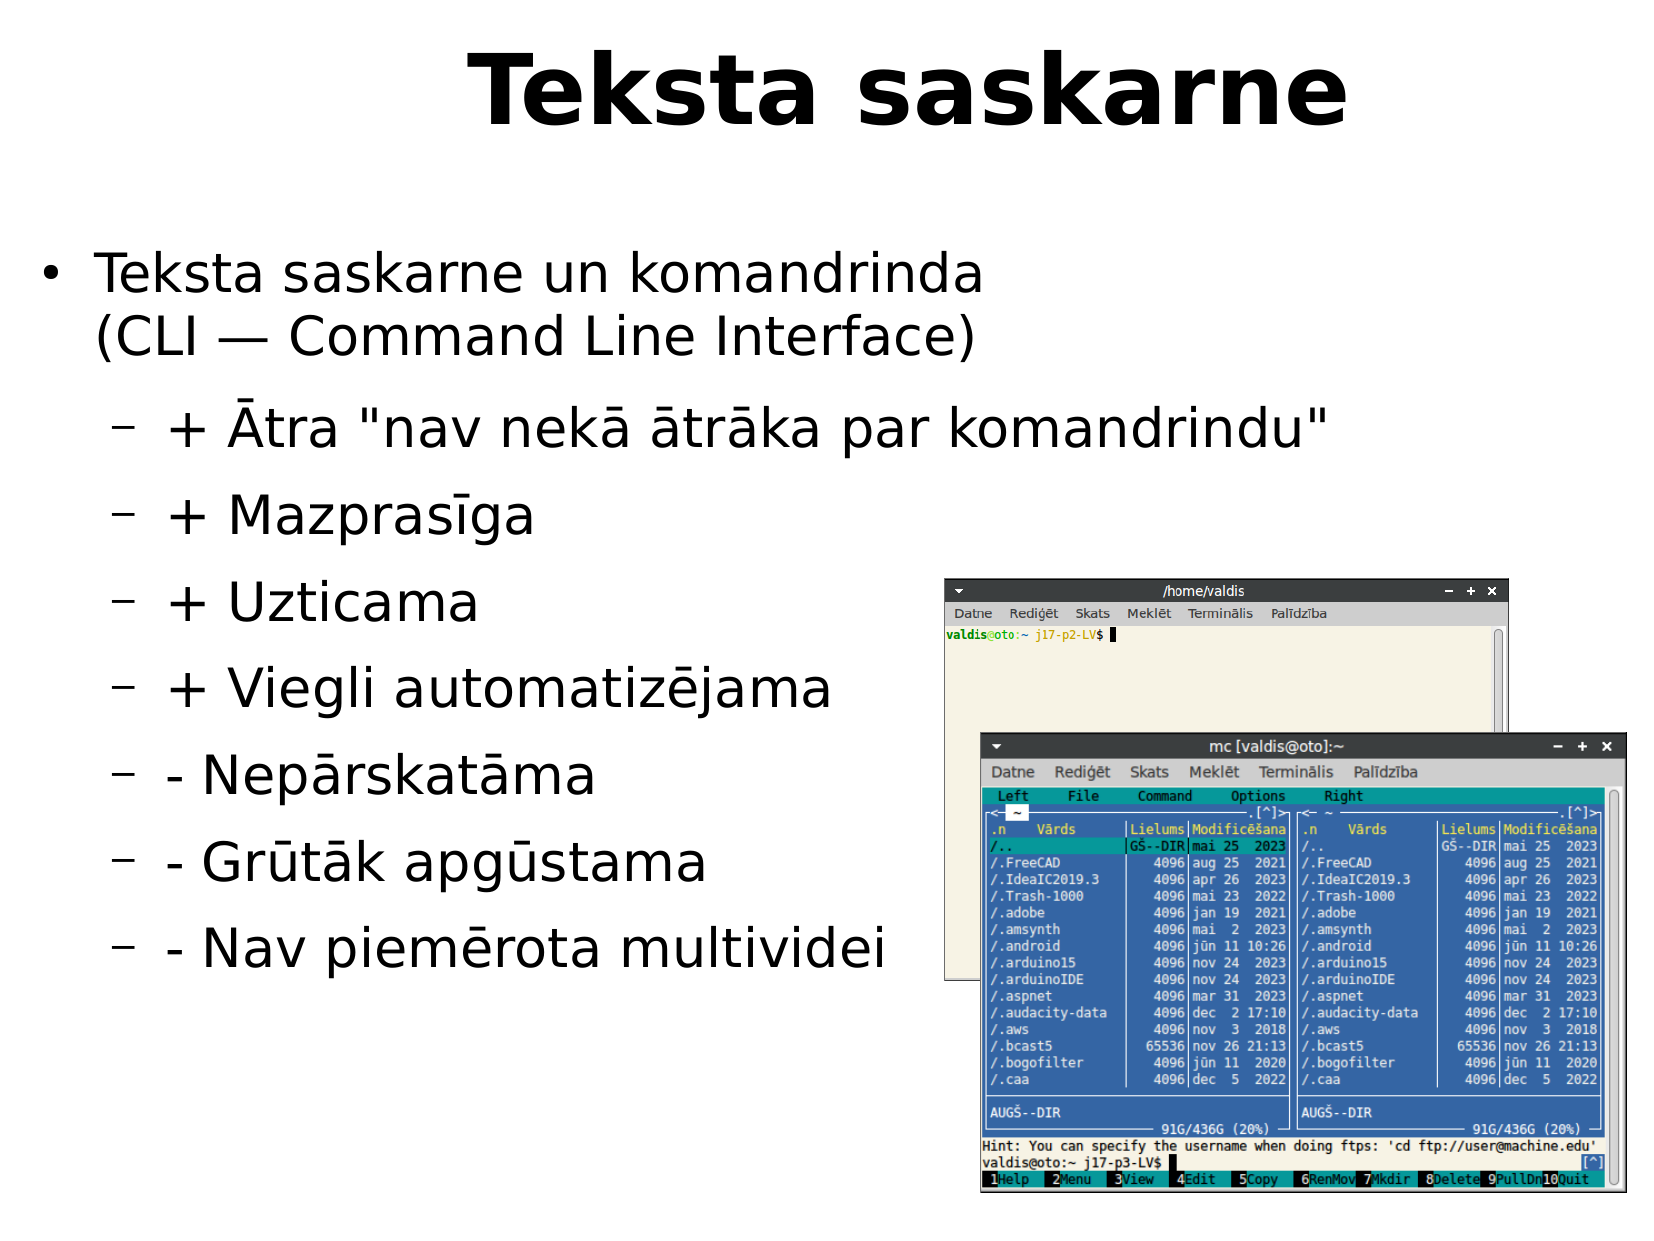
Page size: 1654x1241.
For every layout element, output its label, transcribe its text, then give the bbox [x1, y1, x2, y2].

list Teksta saskarne un komandrinda (CLI — Command Line Interface) + Ātra "nav nekā ātrāka par komandrindu" + Mazprasīga + Uzticama + Viegli automatizējama - Nepārskatāma - Grūtāk apgūstama - Nav piemērota multividei [23, 242, 1518, 1058]
title Teksta saskarne [135, 33, 1654, 148]
picture [944, 578, 1627, 1193]
